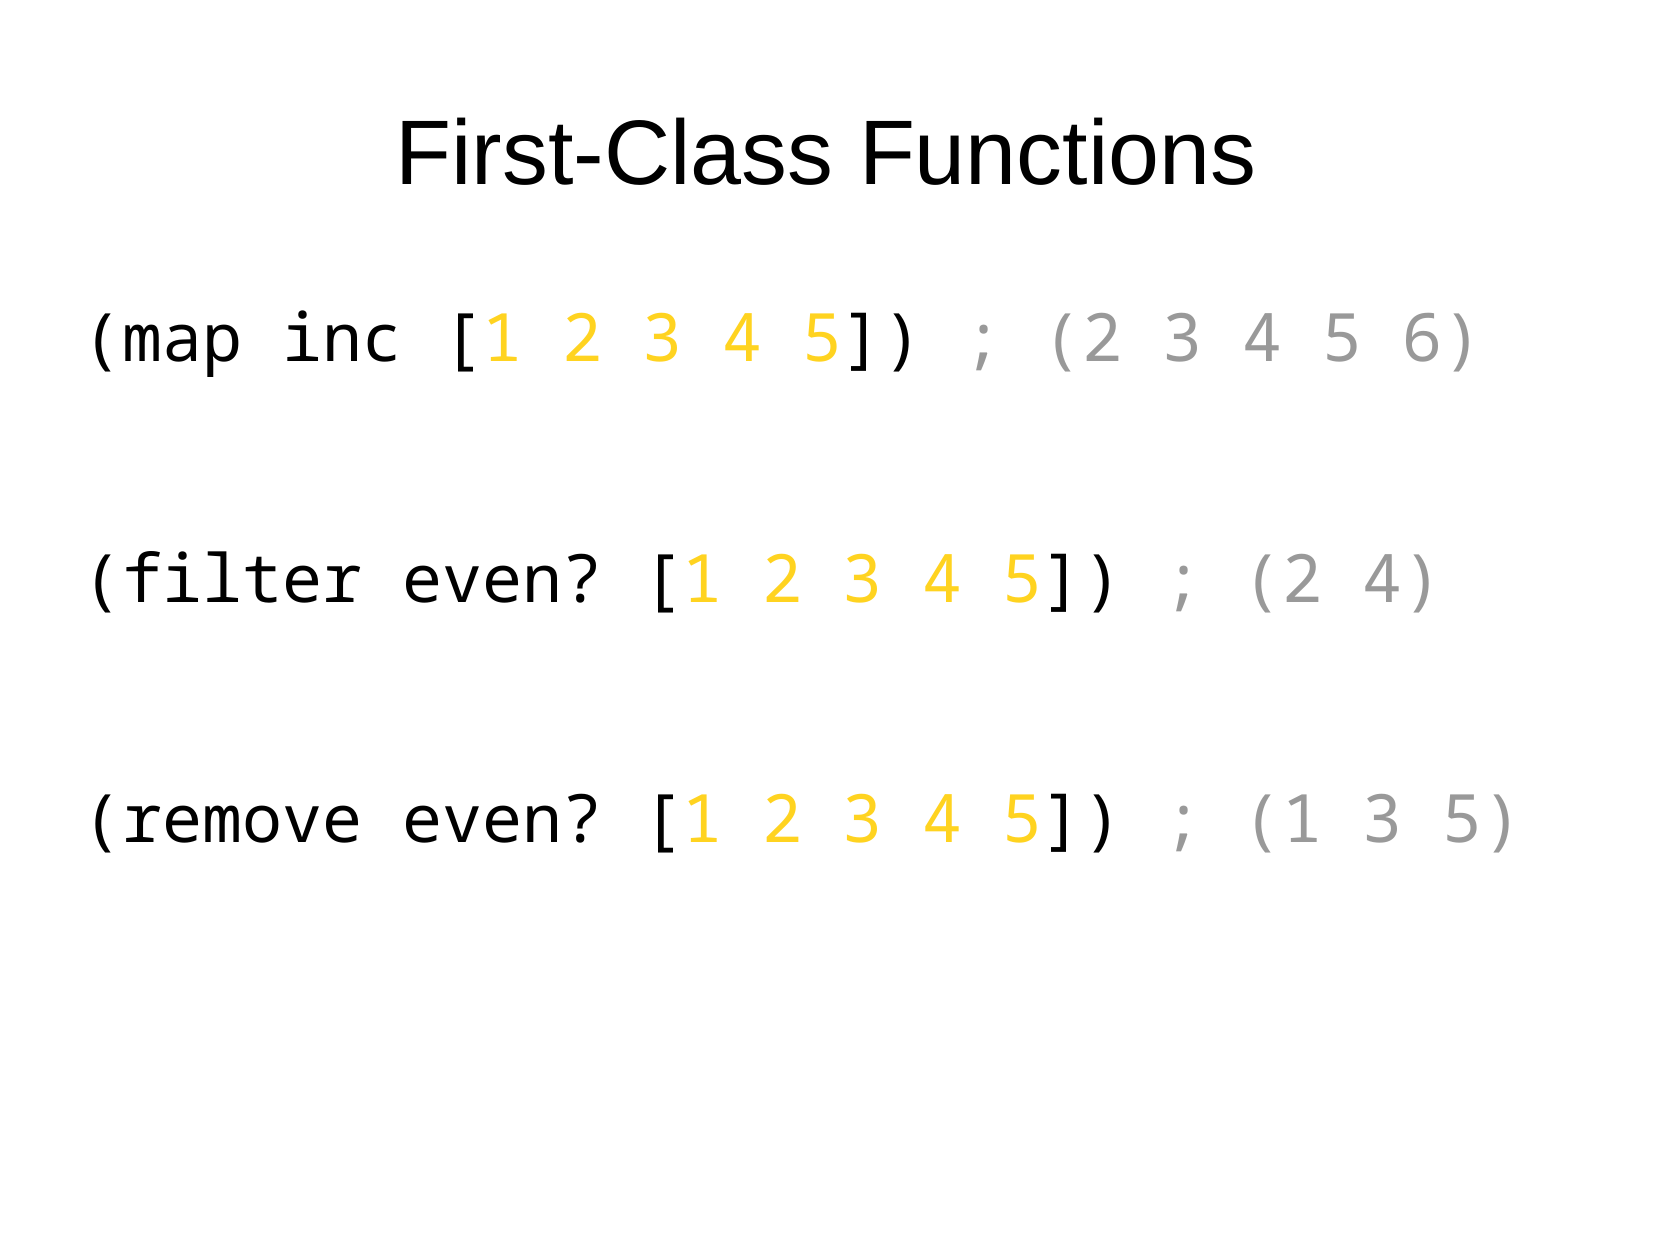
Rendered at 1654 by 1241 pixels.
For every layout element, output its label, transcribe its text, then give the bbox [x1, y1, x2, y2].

title First-Class Functions [82, 49, 1571, 257]
list (map inc [1 2 3 4 5]) ; (2 3 4 5 6) (filter even? [1 2 3 4 5]) ; (2 4) (remove even? [1 2 3 4 5]) ; (1 3 5) [82, 290, 1571, 1010]
